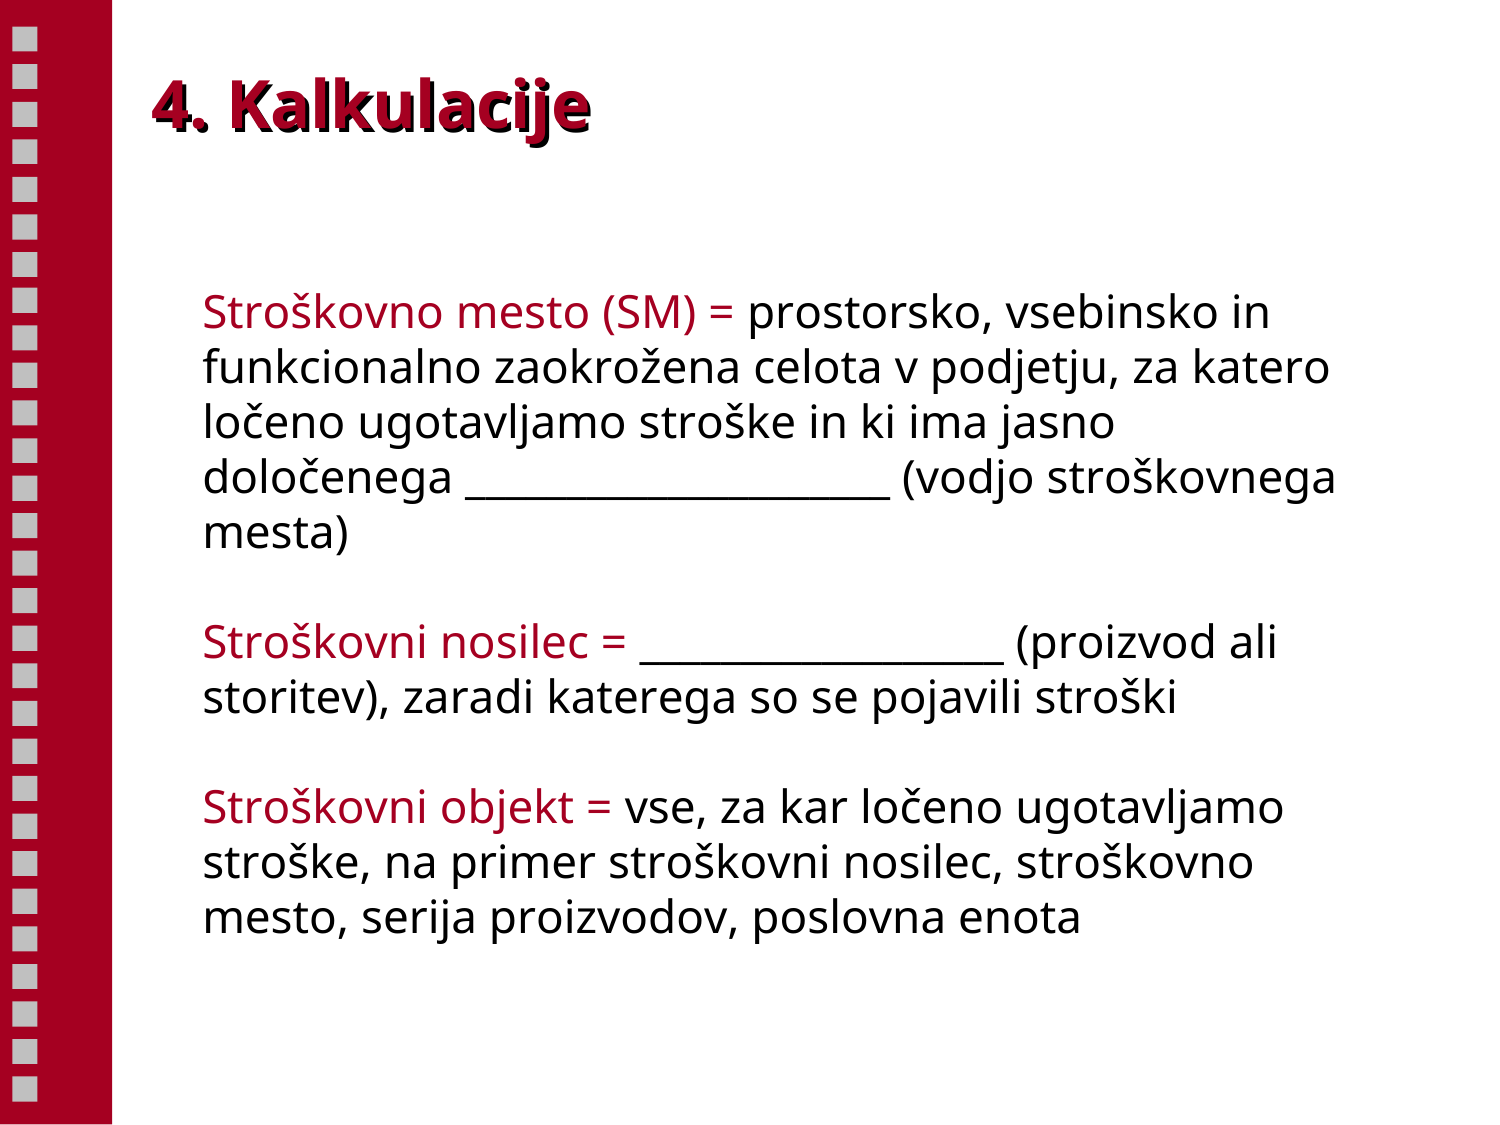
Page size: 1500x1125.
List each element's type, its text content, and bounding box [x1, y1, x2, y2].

title 4. Kalkulacije [136, 30, 1412, 173]
text_box Stroškovno mesto (SM) = prostorsko, vsebinsko in funkcionalno zaokrožena celota v podjetju, za katero ločeno ugotavljamo stroške in ki ima jasno določenega _____________________ (vodjo stroškovnega mesta) Stroškovni nosilec = __________________ (proizvod ali storitev), zaradi katerega so se pojavili stroški Stroškovni objekt = vse, za kar ločeno ugotavljamo stroške, na primer stroškovni nosilec, stroškovno mesto, serija proizvodov, poslovna enota [187, 274, 1388, 951]
